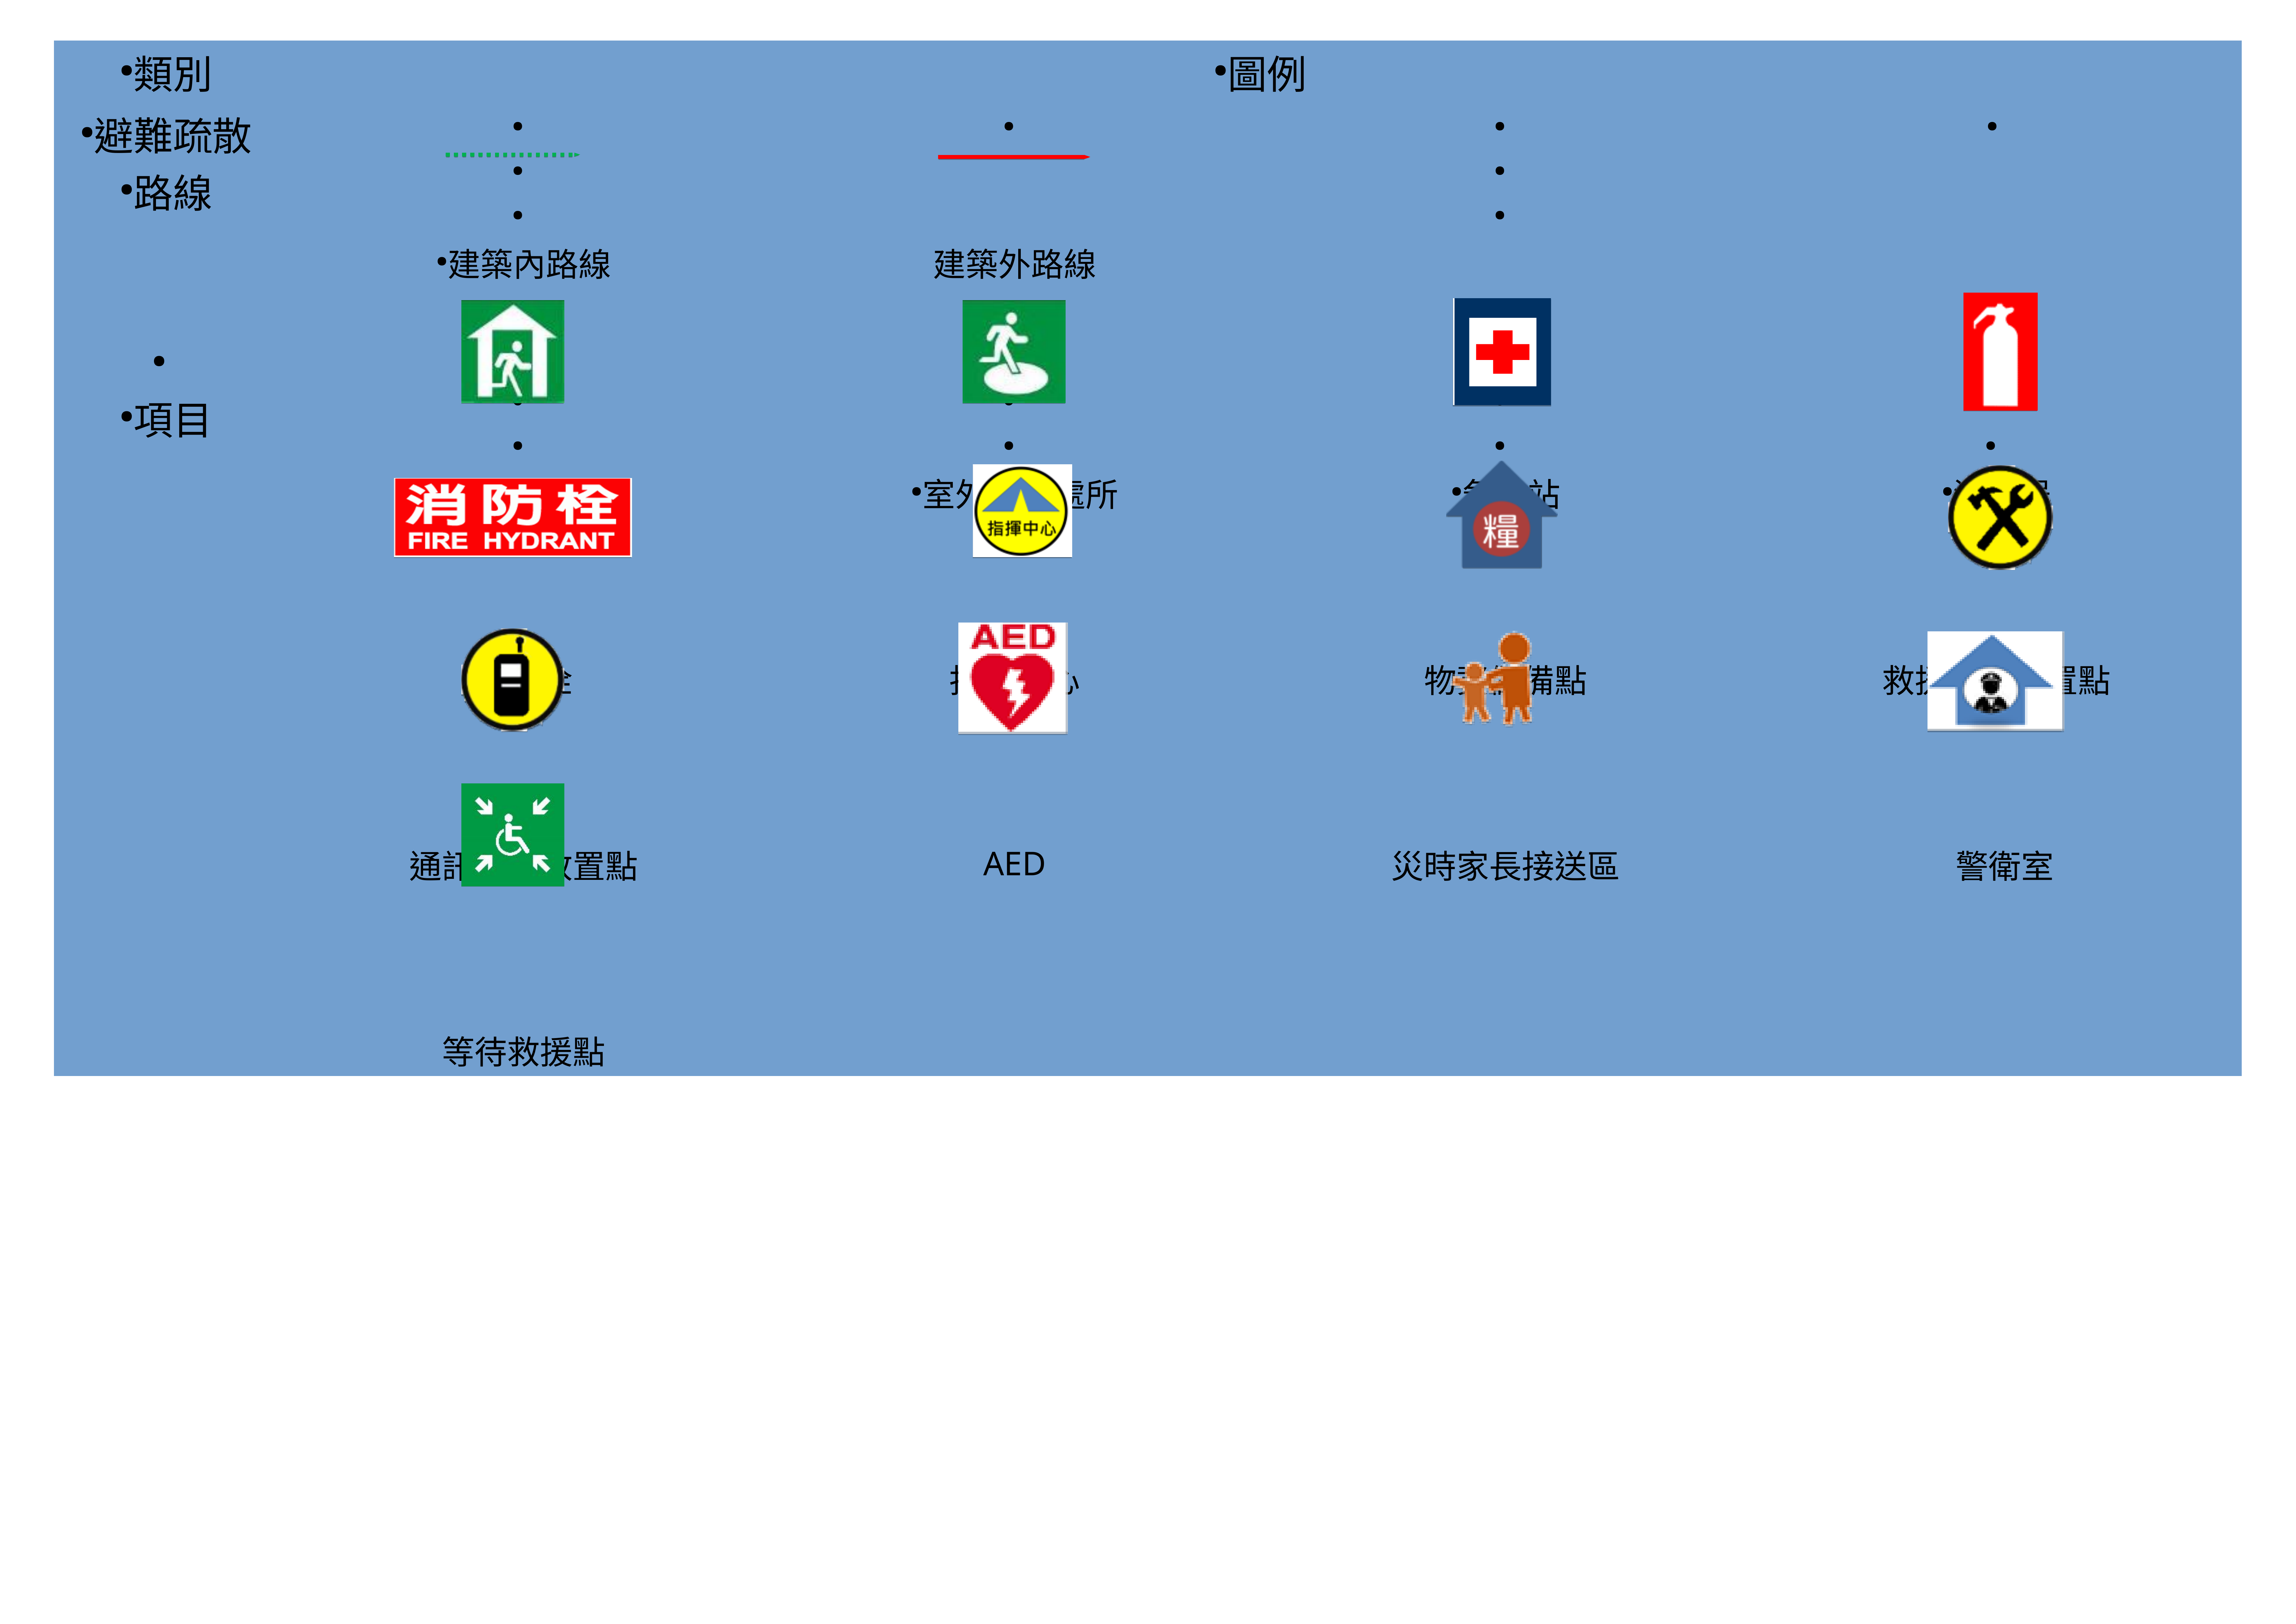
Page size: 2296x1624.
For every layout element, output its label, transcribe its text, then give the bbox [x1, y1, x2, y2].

picture [461, 783, 564, 886]
table_cell 通訊設備放置點 [278, 704, 769, 890]
table_cell 物資儲備點 [1260, 519, 1751, 704]
table_cell 項目 [54, 333, 278, 1076]
picture [461, 628, 564, 731]
picture [1439, 628, 1551, 731]
table_header 類別 [54, 41, 278, 102]
picture [963, 300, 1066, 403]
table_cell 救援器材放置點 [1751, 519, 2242, 704]
table_cell 滅火器 [1751, 333, 2242, 519]
picture [973, 464, 1072, 557]
picture [1446, 461, 1558, 574]
picture [1963, 293, 2038, 411]
picture [1928, 631, 2067, 733]
table_cell [1751, 890, 2242, 1076]
table_cell 室內避難處所 [278, 333, 769, 519]
table_cell 災時家長接送區 [1260, 704, 1751, 890]
table_cell 指揮中心 [769, 519, 1260, 704]
table_cell AED [769, 704, 1260, 890]
table_cell [1260, 102, 1751, 333]
table_cell 避難疏散 路線 [54, 102, 278, 333]
table_cell 建築內路線 [278, 102, 769, 333]
table_cell 等待救援點 [278, 890, 769, 1076]
table_cell [769, 890, 1260, 1076]
table_cell 建築外路線 [769, 102, 1260, 333]
picture [1453, 298, 1551, 405]
table_header 圖例 [278, 41, 2242, 102]
table_cell 消防栓 [278, 519, 769, 704]
table_cell 警衛室 [1751, 704, 2242, 890]
table_cell [1260, 890, 1751, 1076]
picture [958, 623, 1070, 736]
table_cell 急救站 [1260, 333, 1751, 519]
table_cell [1751, 102, 2242, 333]
table_cell 消防栓 [564, 674, 568, 676]
picture [1948, 465, 2053, 570]
table_cell 室外避難處所 [769, 333, 1260, 519]
picture [394, 478, 632, 557]
picture [461, 300, 564, 403]
